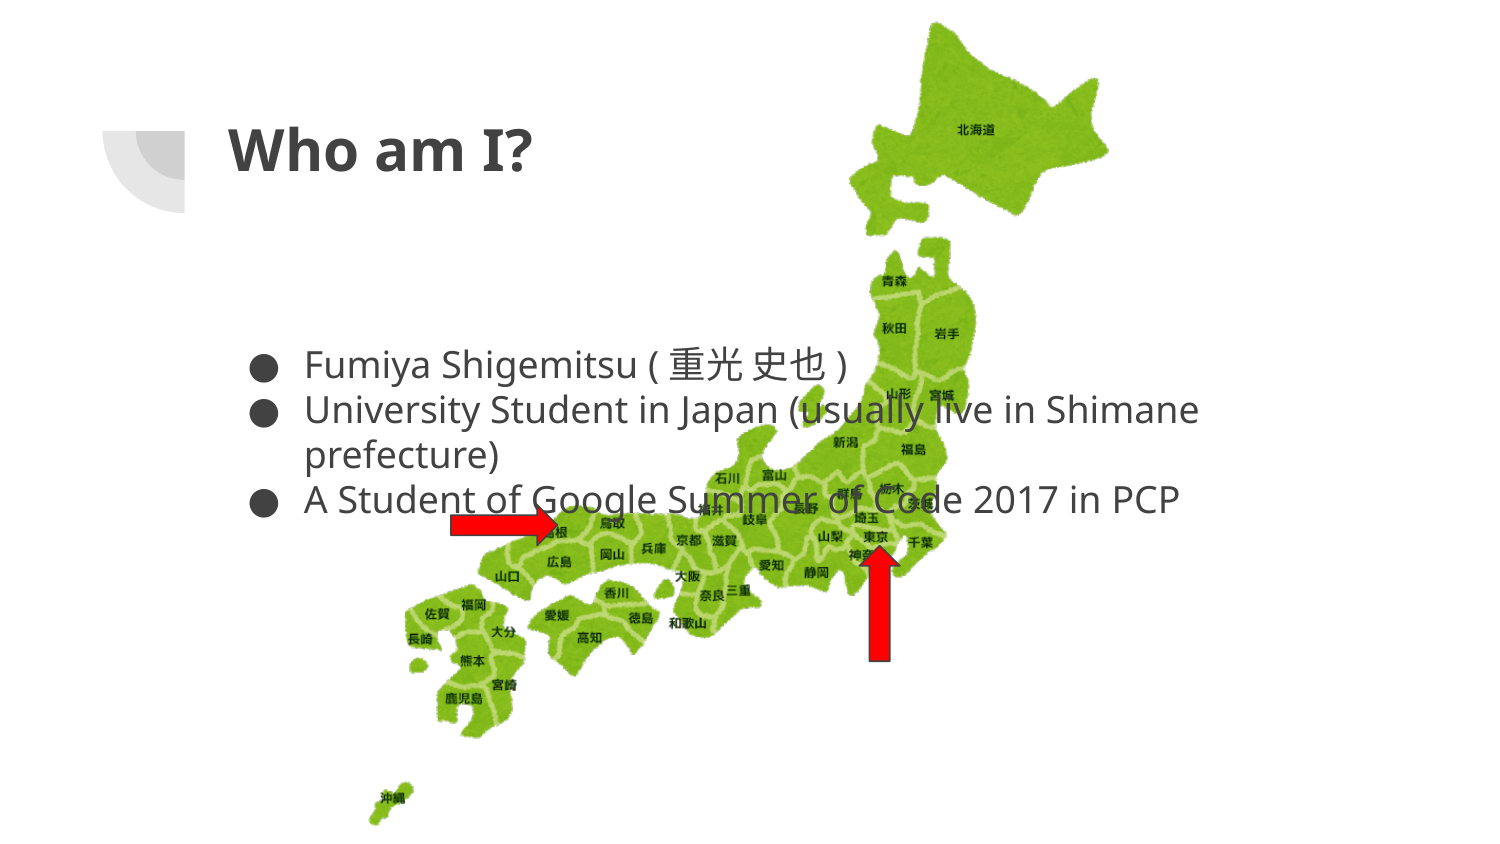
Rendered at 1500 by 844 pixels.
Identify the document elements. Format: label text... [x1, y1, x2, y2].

list Fumiya Shigemitsu (重光 史也) University Student in Japan (usually live in Shimane prefecture) A Student of Google Summer of Code 2017 in PCP [213, 326, 1368, 744]
picture [328, 744, 1172, 844]
text_box [859, 545, 900, 662]
text_box [450, 504, 558, 546]
title Who am I? [213, 98, 1368, 263]
picture [328, 263, 1172, 326]
picture [328, 0, 1172, 98]
